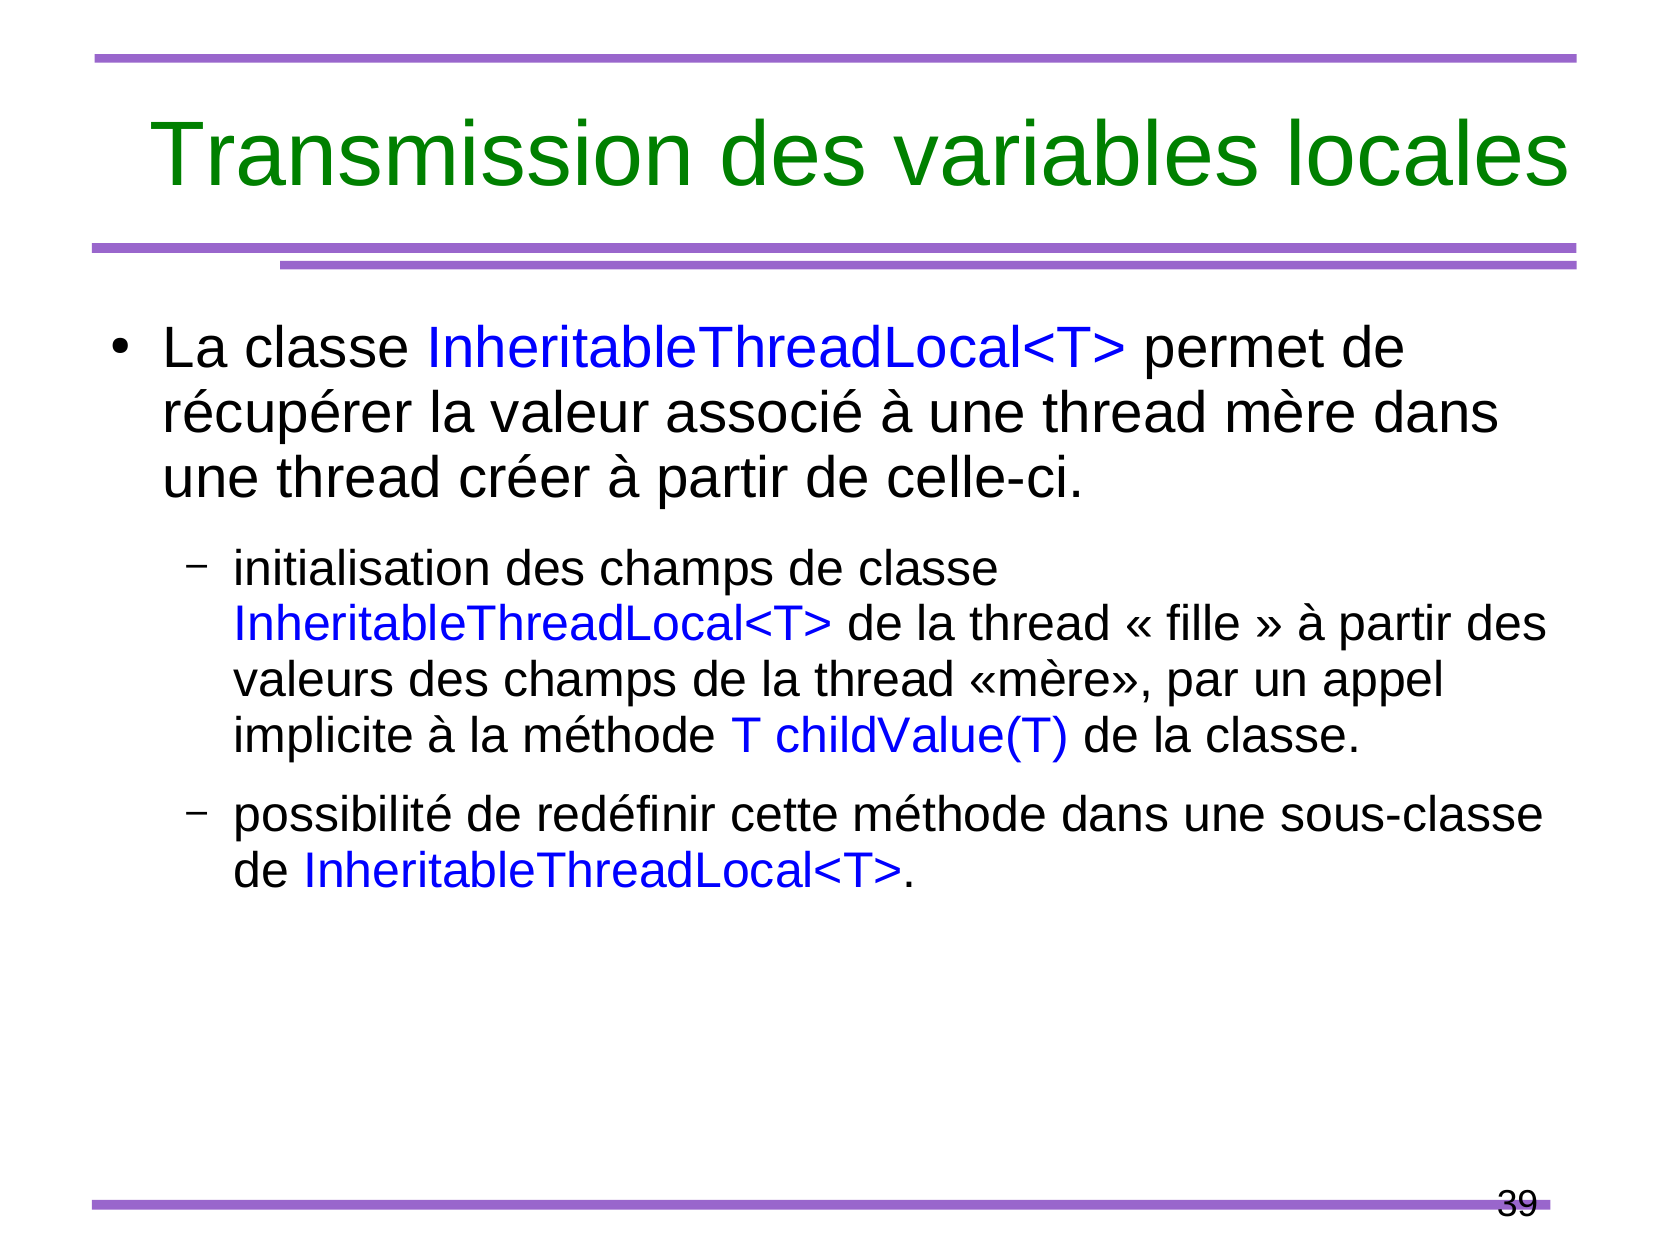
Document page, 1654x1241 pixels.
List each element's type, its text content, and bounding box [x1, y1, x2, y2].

list La classe InheritableThreadLocal<T> permet de récupérer la valeur associé à une thread mère dans une thread créer à partir de celle-ci. initialisation des champs de classe InheritableThreadLocal<T> de la thread « fille » à partir des valeurs des champs de la thread «mère», par un appel implicite à la méthode T childValue(T) de la classe. possibilité de redéfinir cette méthode dans une sous-classe de InheritableThreadLocal<T>. [92, 315, 1563, 1163]
title Transmission des variables locales [80, 49, 1574, 257]
